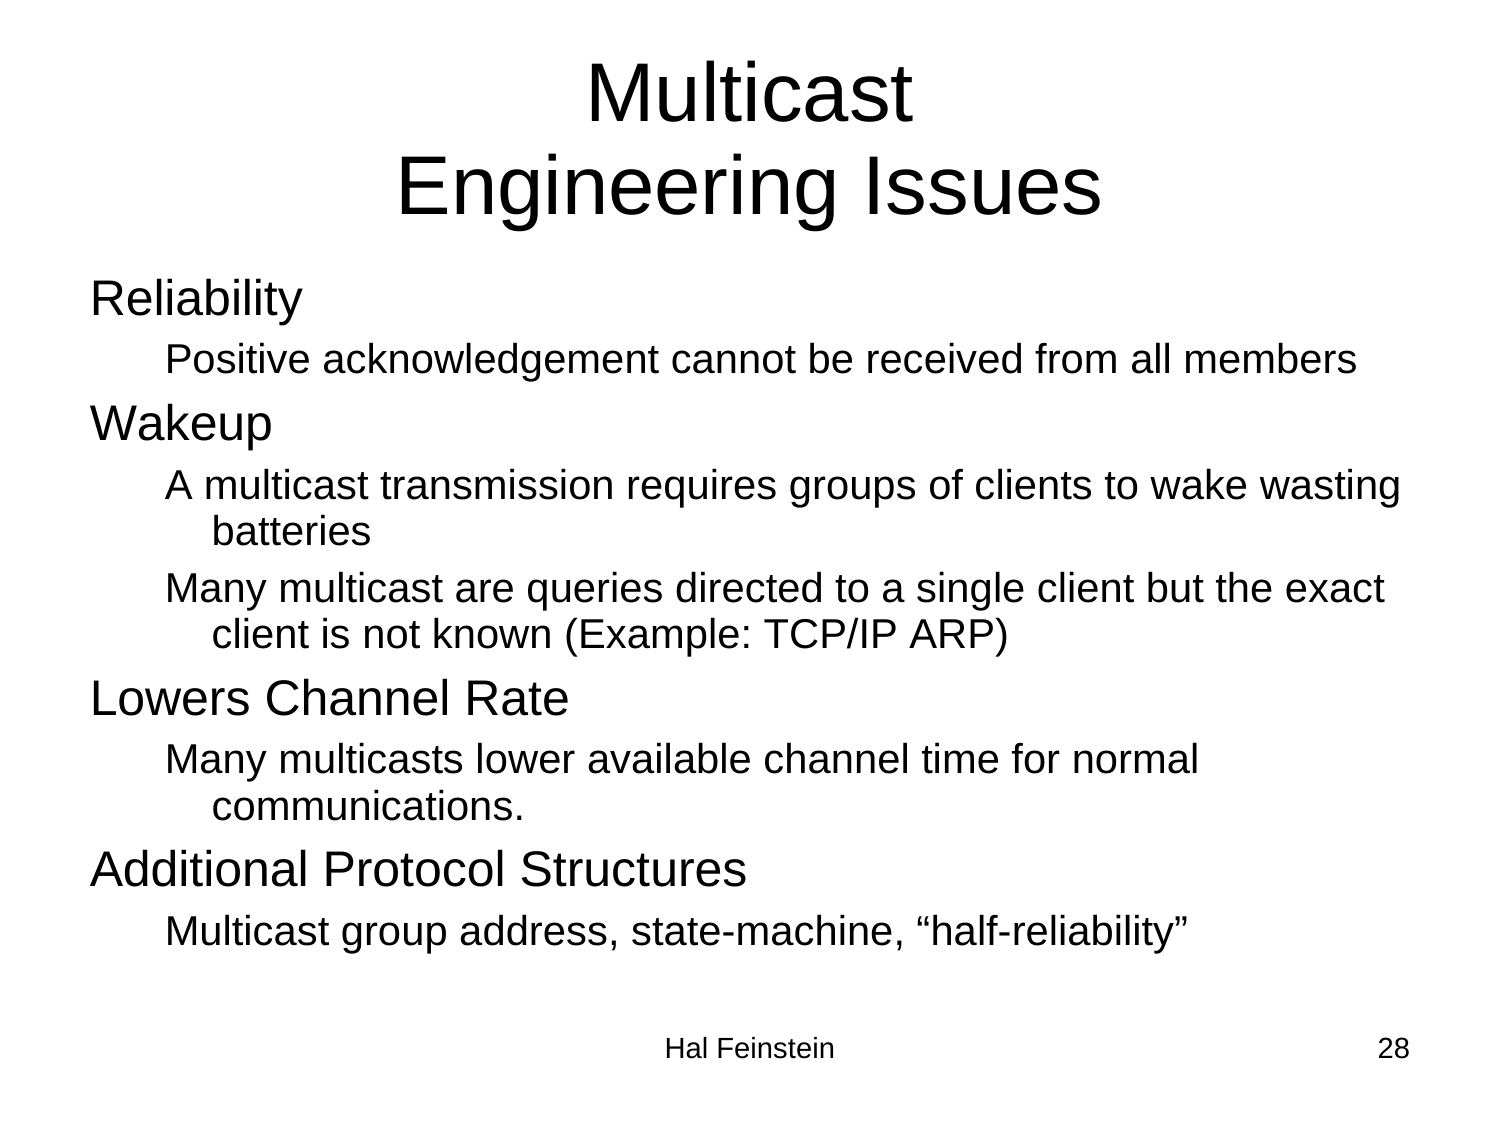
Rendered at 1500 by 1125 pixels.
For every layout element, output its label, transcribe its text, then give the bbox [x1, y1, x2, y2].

list Reliability Positive acknowledgement cannot be received from all members Wakeup A multicast transmission requires groups of clients to wake wasting batteries Many multicast are queries directed to a single client but the exact client is not known (Example: TCP/IP ARP) Lowers Channel Rate Many multicasts lower available channel time for normal communications. Additional Protocol Structures Multicast group address, state-machine, “half-reliability” [75, 262, 1426, 1068]
title Multicast Engineering Issues [75, 31, 1426, 247]
